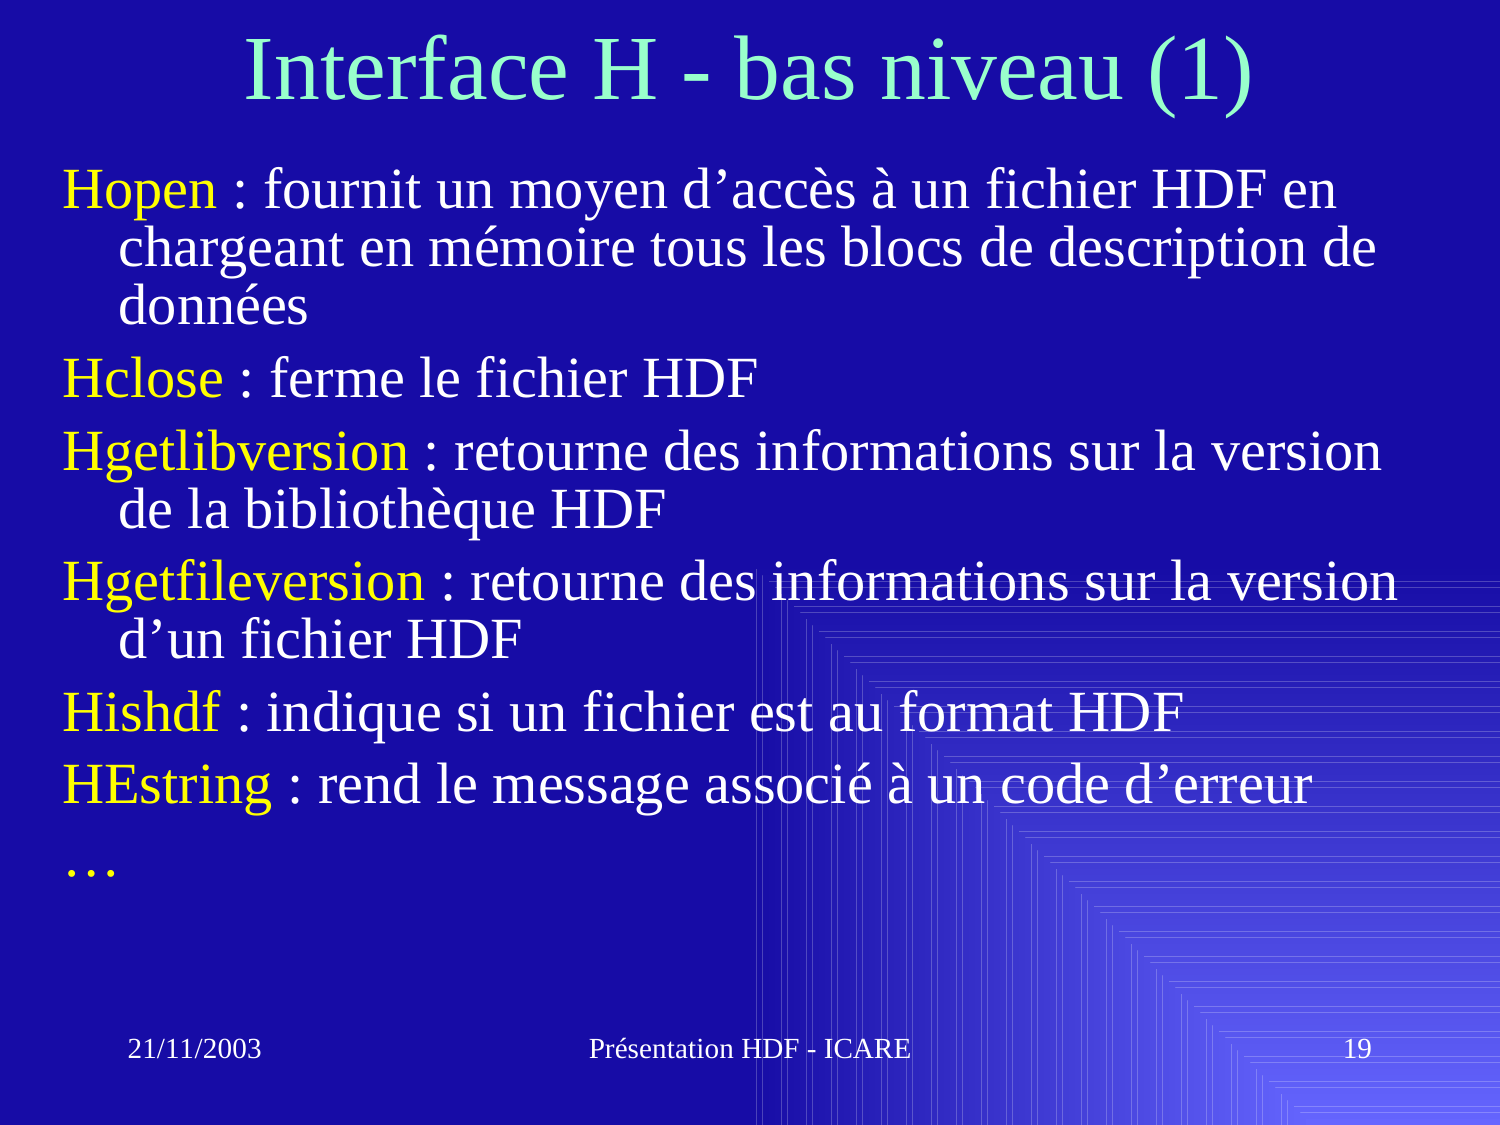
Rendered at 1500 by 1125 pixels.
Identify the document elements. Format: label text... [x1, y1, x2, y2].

title Interface H - bas niveau (1) [37, 0, 1463, 138]
list Hopen : fournit un moyen d’accès à un fichier HDF en chargeant en mémoire tous les blocs de description de données Hclose : ferme le fichier HDF Hgetlibversion : retourne des informations sur la version de la bibliothèque HDF Hgetfileversion : retourne des informations sur la version d’un fichier HDF Hishdf : indique si un fichier est au format HDF HEstring : rend le message associé à un code d’erreur … [62, 162, 1450, 951]
